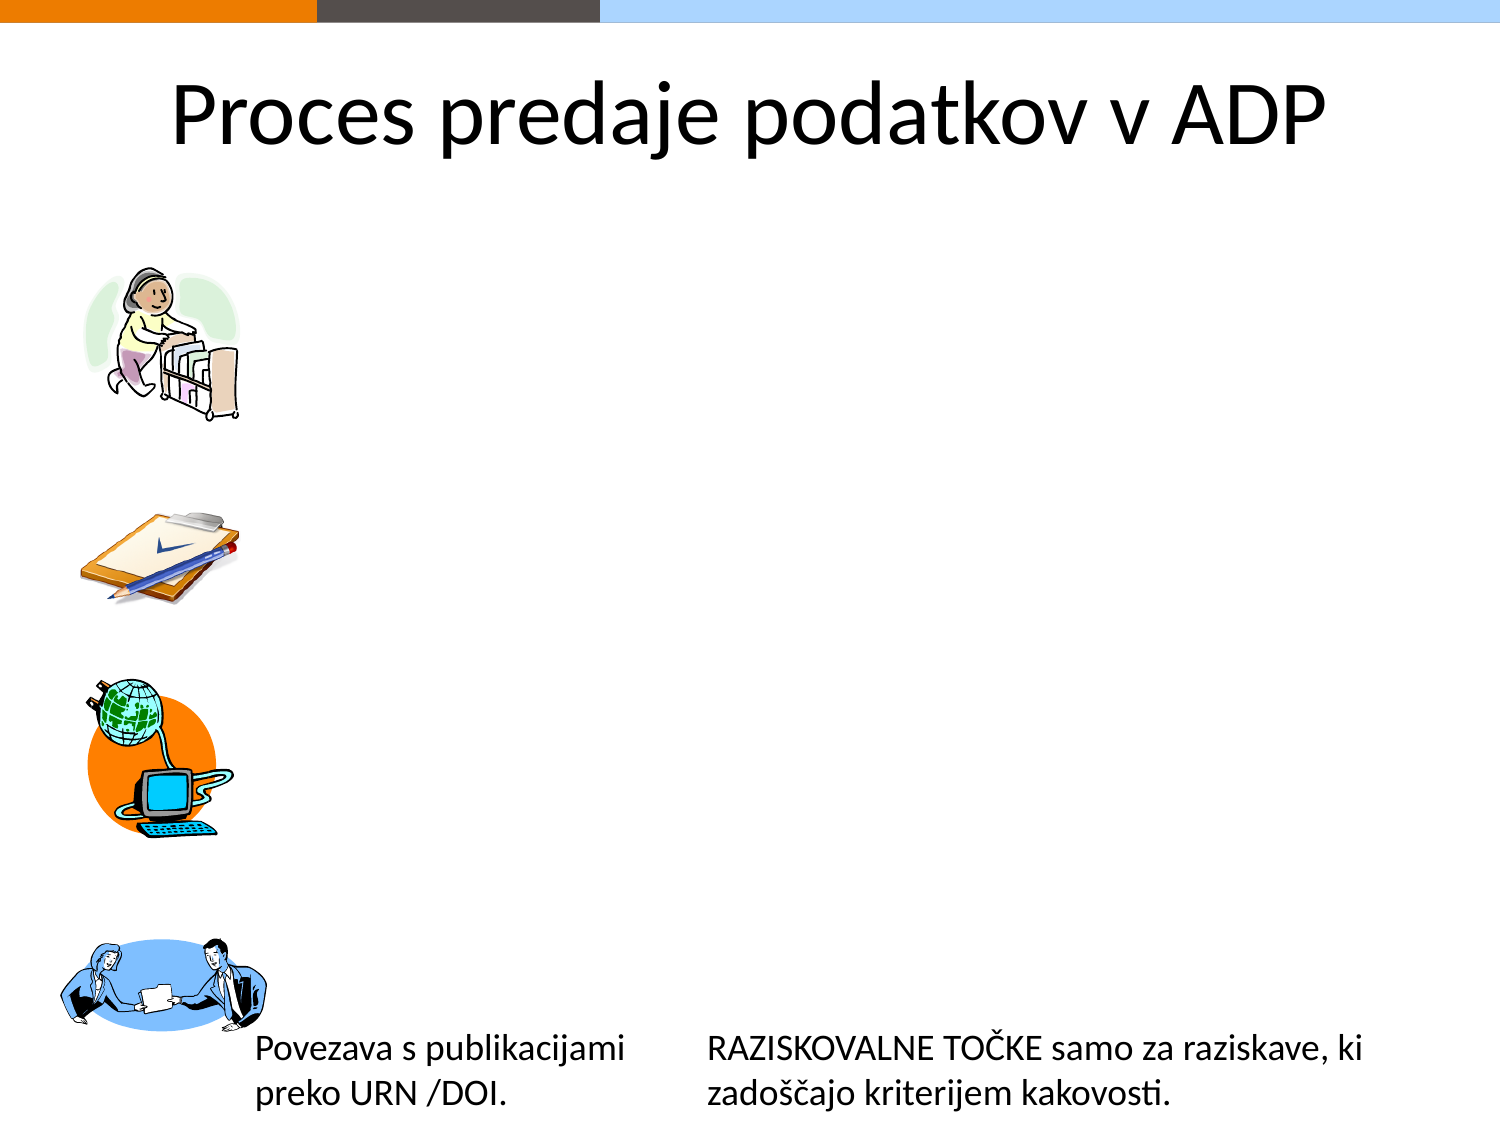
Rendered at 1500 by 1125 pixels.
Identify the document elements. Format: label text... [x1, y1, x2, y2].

text_box Povezava s publikacijami preko URN /DOI. [240, 1015, 657, 1121]
picture [60, 465, 1425, 1092]
picture [82, 267, 241, 423]
text_box RAZISKOVALNE TOČKE samo za raziskave, ki zadoščajo kriterijem kakovosti. [692, 1015, 1390, 1121]
title Proces predaje podatkov v ADP [75, 45, 1425, 233]
